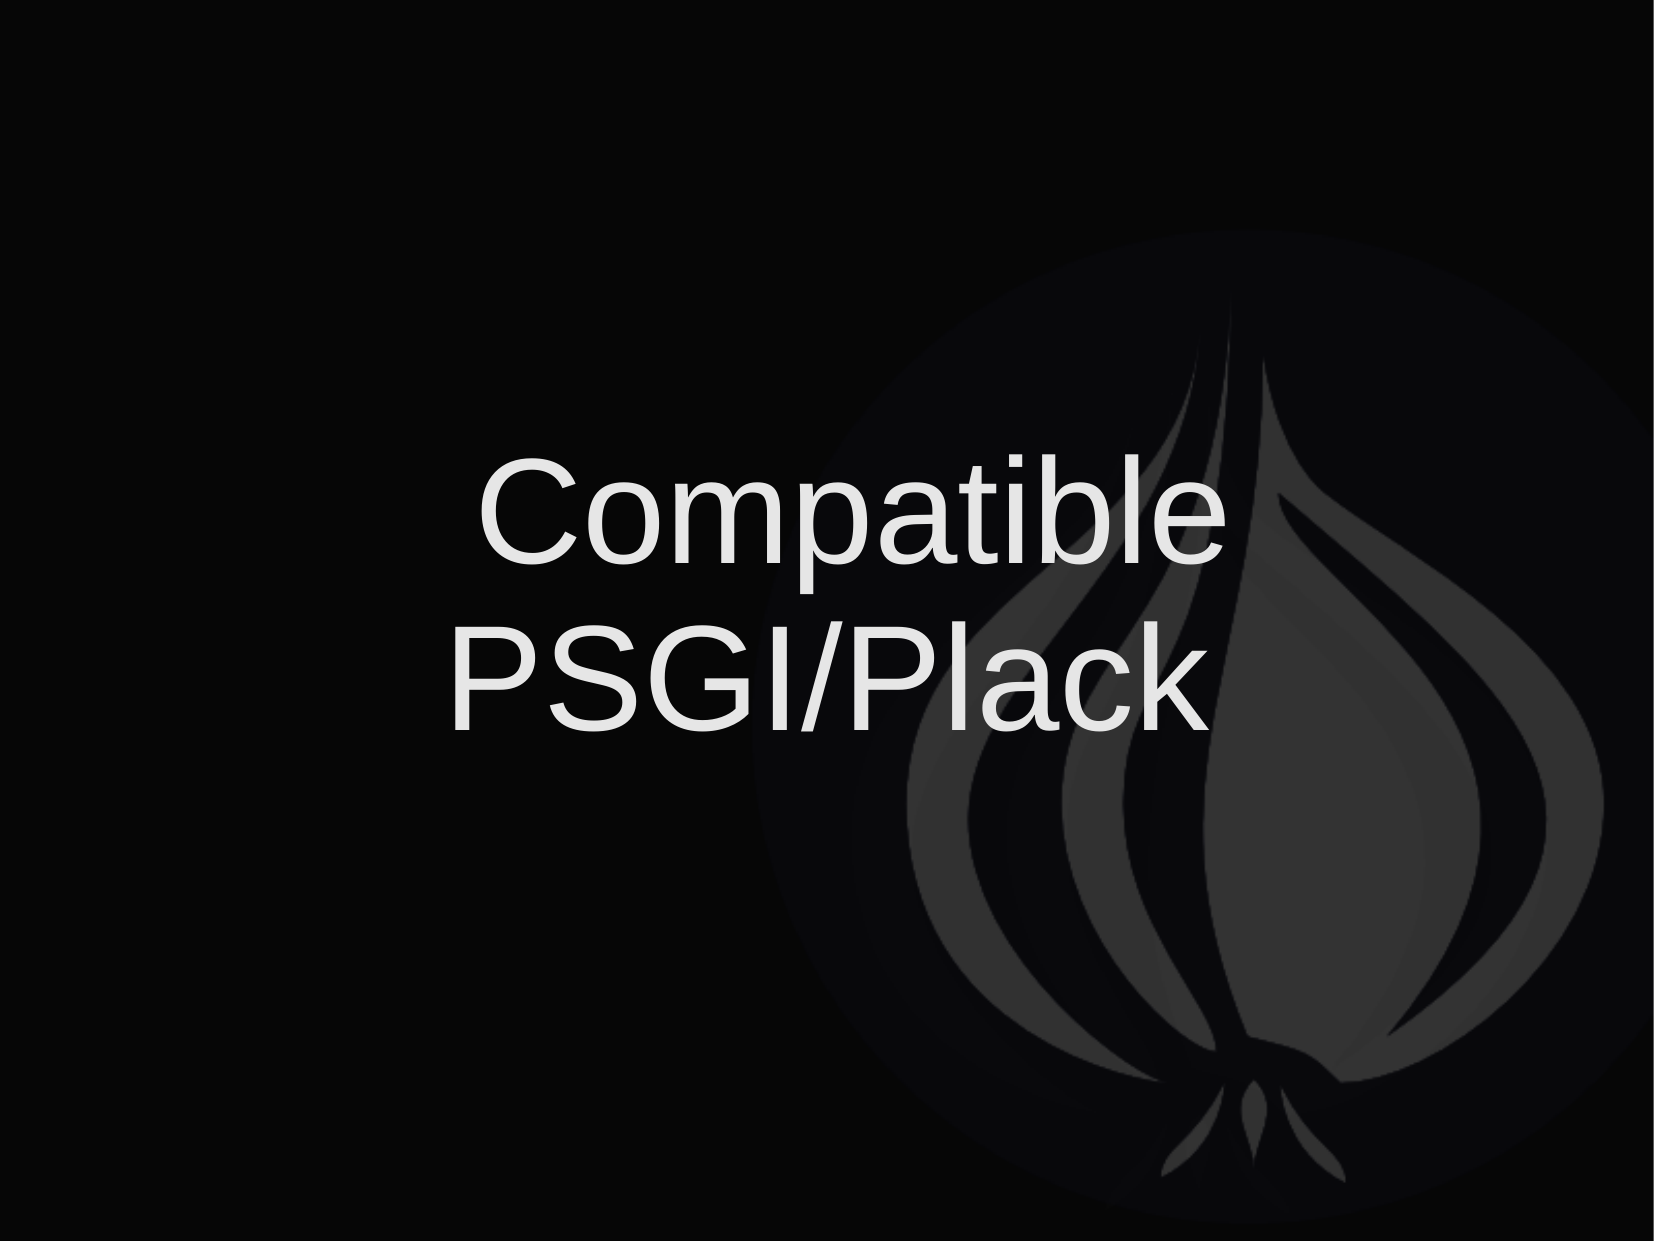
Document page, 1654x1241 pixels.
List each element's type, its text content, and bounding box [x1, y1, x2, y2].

subtitle Compatible PSGI/Plack [82, 88, 1571, 1102]
picture [0, 0, 1654, 1241]
